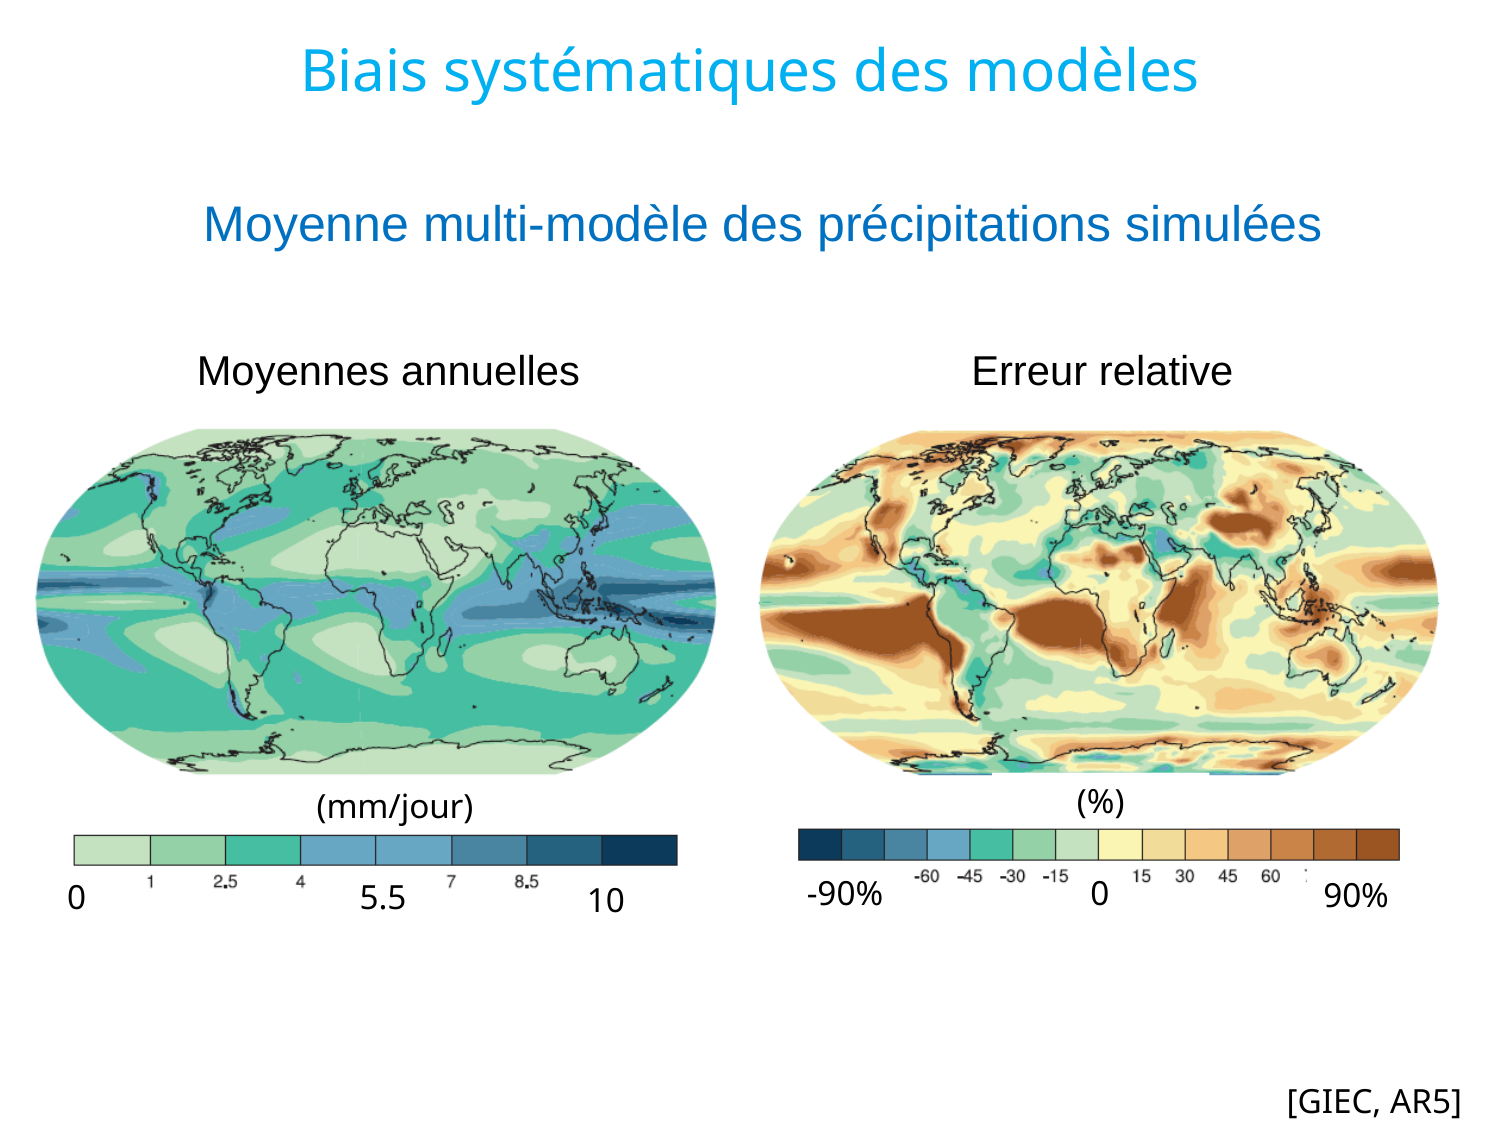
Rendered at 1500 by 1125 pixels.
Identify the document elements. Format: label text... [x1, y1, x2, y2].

text_box Moyennes annuelles [58, 336, 719, 402]
text_box Biais systématiques des modèles [41, 25, 1459, 121]
text_box 90% [1307, 866, 1406, 923]
text_box 10 [564, 871, 648, 927]
text_box 0 [39, 868, 115, 925]
picture [32, 423, 723, 898]
text_box -90% [788, 864, 903, 920]
text_box (%) [992, 772, 1210, 829]
text_box Moyenne multi-modèle des précipitations simulées [116, 183, 1411, 260]
text_box Erreur relative [772, 336, 1433, 403]
text_box (mm/jour) [286, 777, 504, 834]
text_box 5.5 [340, 868, 426, 925]
text_box 0 [1071, 864, 1129, 920]
picture [753, 426, 1444, 901]
text_box [GIEC, AR5] [1271, 1072, 1500, 1125]
